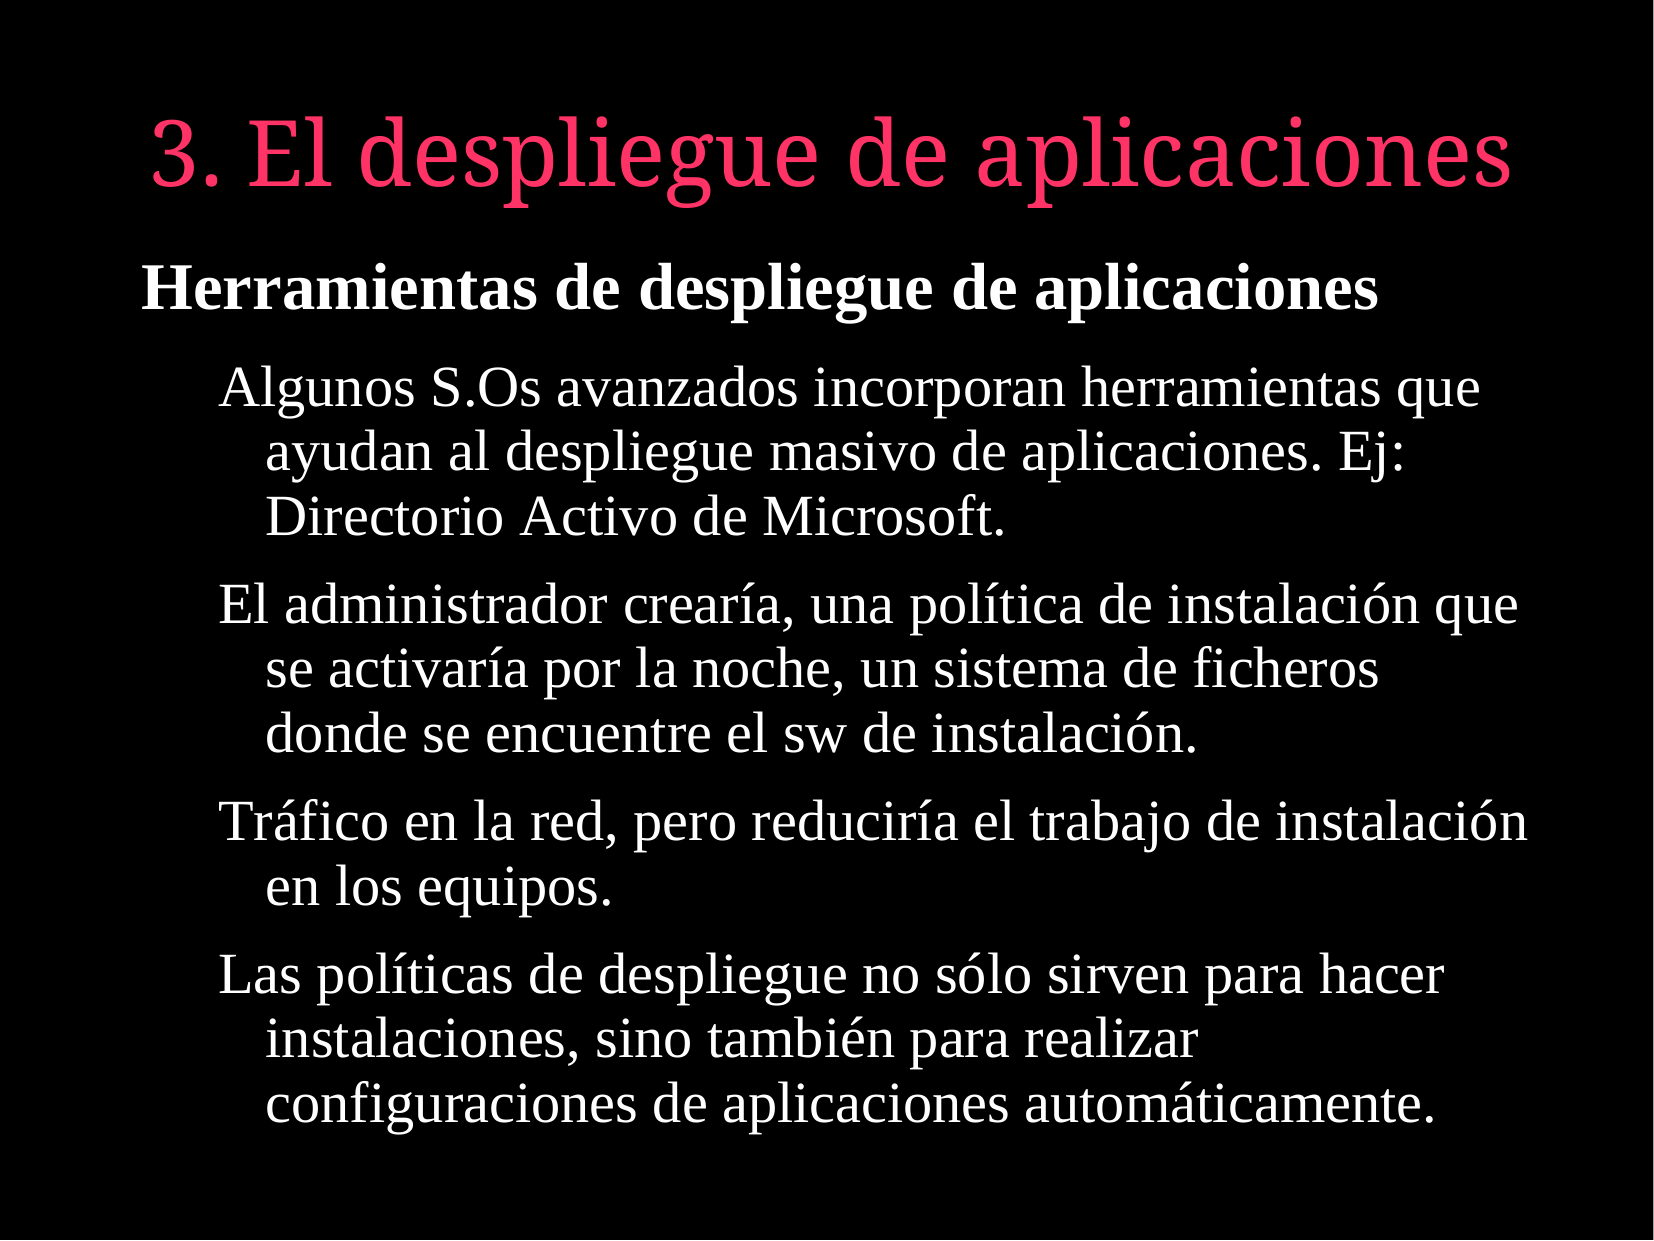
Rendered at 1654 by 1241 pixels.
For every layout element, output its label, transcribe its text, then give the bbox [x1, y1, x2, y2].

list Herramientas de despliegue de aplicaciones Algunos S.Os avanzados incorporan herramientas que ayudan al despliegue masivo de aplicaciones. Ej: Directorio Activo de Microsoft. El administrador crearía, una política de instalación que se activaría por la noche, un sistema de ficheros donde se encuentre el sw de instalación. Tráfico en la red, pero reduciría el trabajo de instalación en los equipos. Las políticas de despliegue no sólo sirven para hacer instalaciones, sino también para realizar configuraciones de aplicaciones automáticamente. [123, 250, 1536, 1146]
title 3. El despliegue de aplicaciones [126, 47, 1539, 255]
